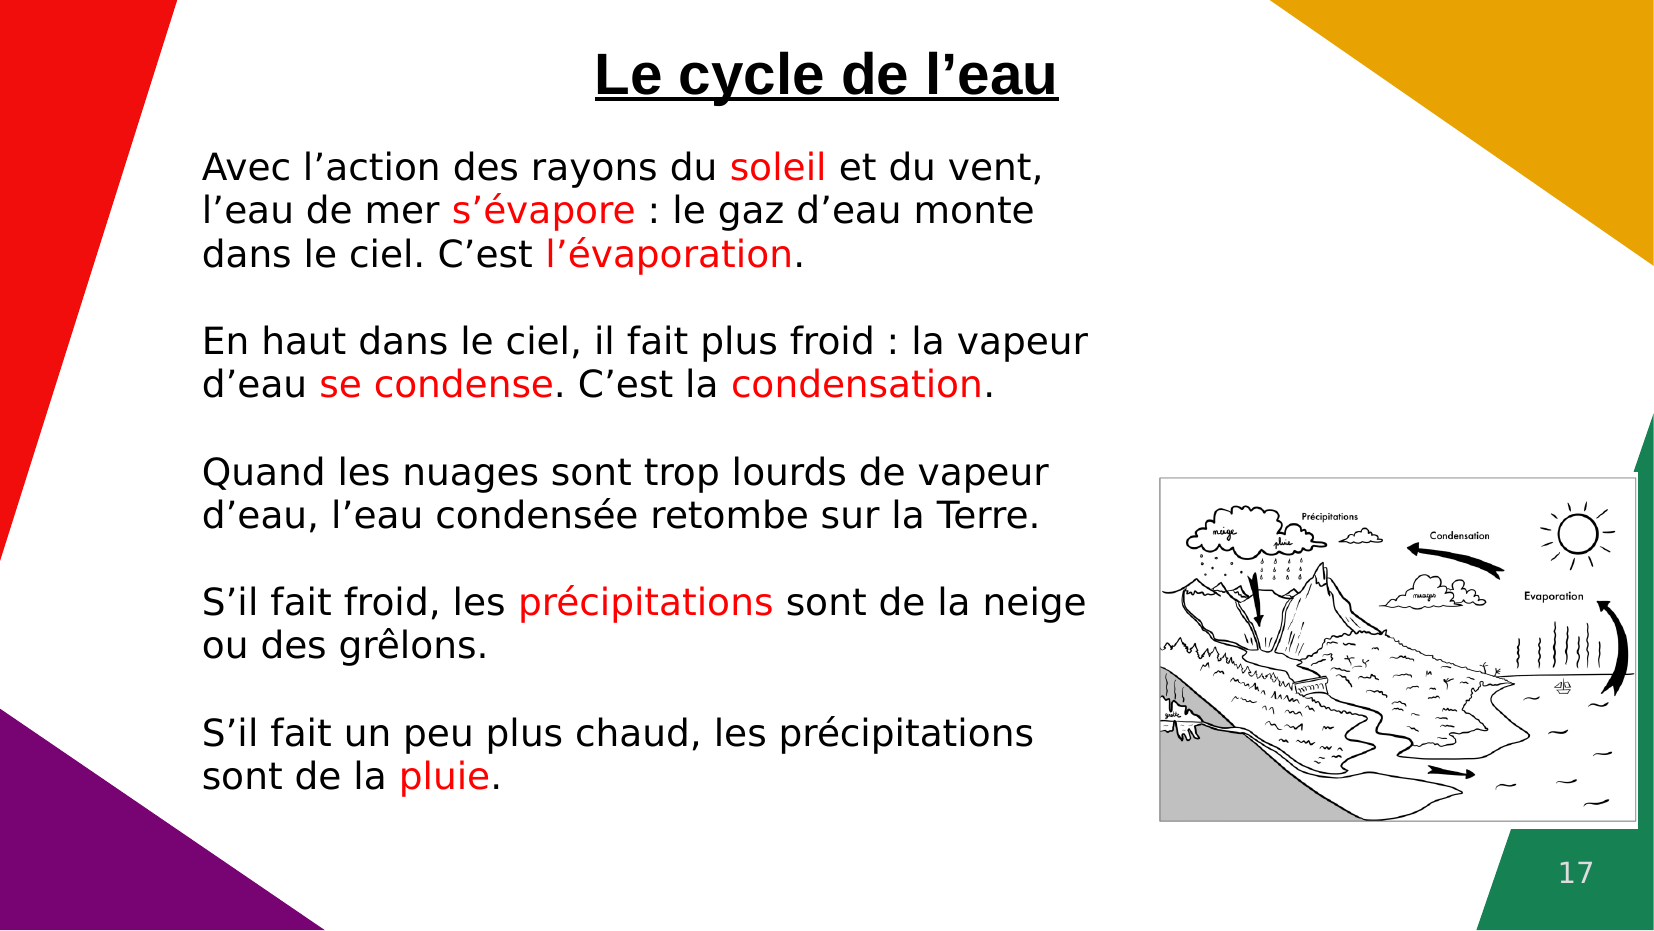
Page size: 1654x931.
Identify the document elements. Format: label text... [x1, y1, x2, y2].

title Le cycle de l’eau [118, 0, 1536, 148]
text_box Avec l’action des rayons du soleil et du vent, l’eau de mer s’évapore : le gaz d’eau monte dans le ciel. C’est l’évaporation. En haut dans le ciel, il fait plus froid : la vapeur d’eau se condense. C’est la condensation. Quand les nuages sont trop lourds de vapeur d’eau, l’eau condensée retombe sur la Terre. S’il fait froid, les précipitations sont de la neige ou des grêlons. S’il fait un peu plus chaud, les précipitations sont de la pluie. [187, 138, 1132, 806]
picture [1151, 472, 1638, 829]
